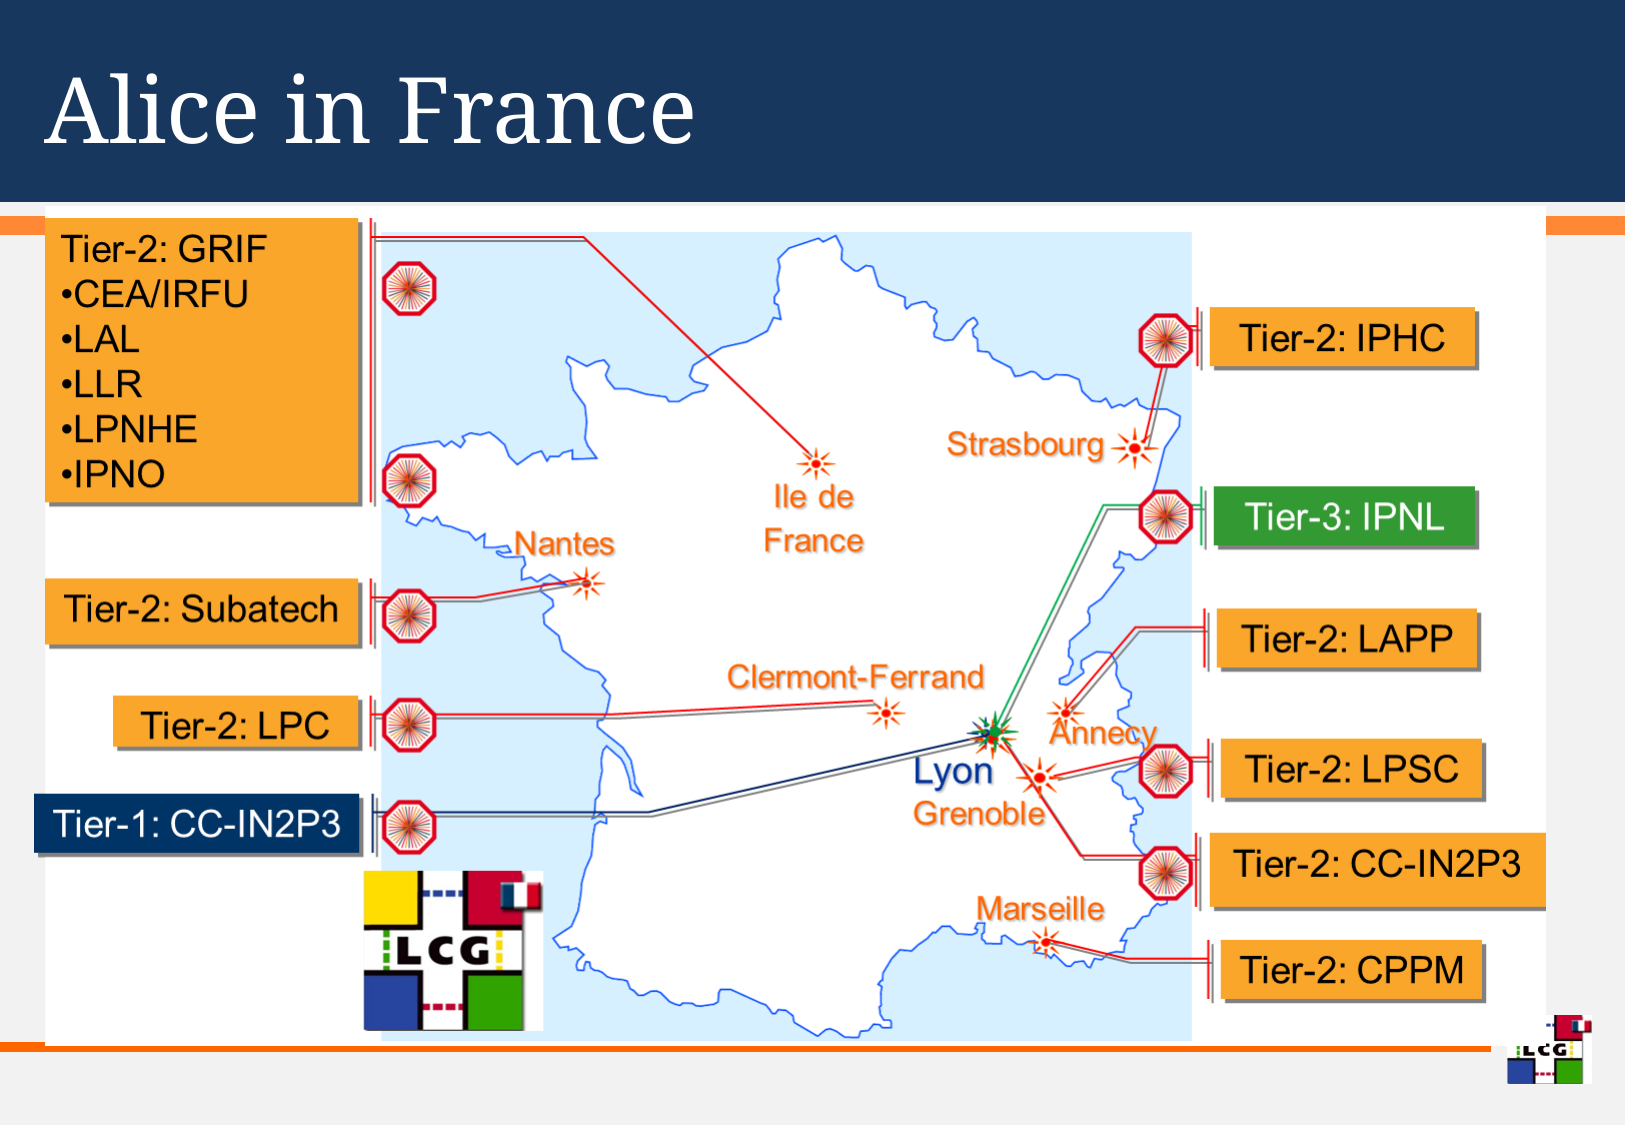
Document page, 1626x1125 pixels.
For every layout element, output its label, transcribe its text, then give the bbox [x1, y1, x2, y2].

title Alice in France [44, 42, 1594, 173]
picture [29, 206, 1592, 1084]
